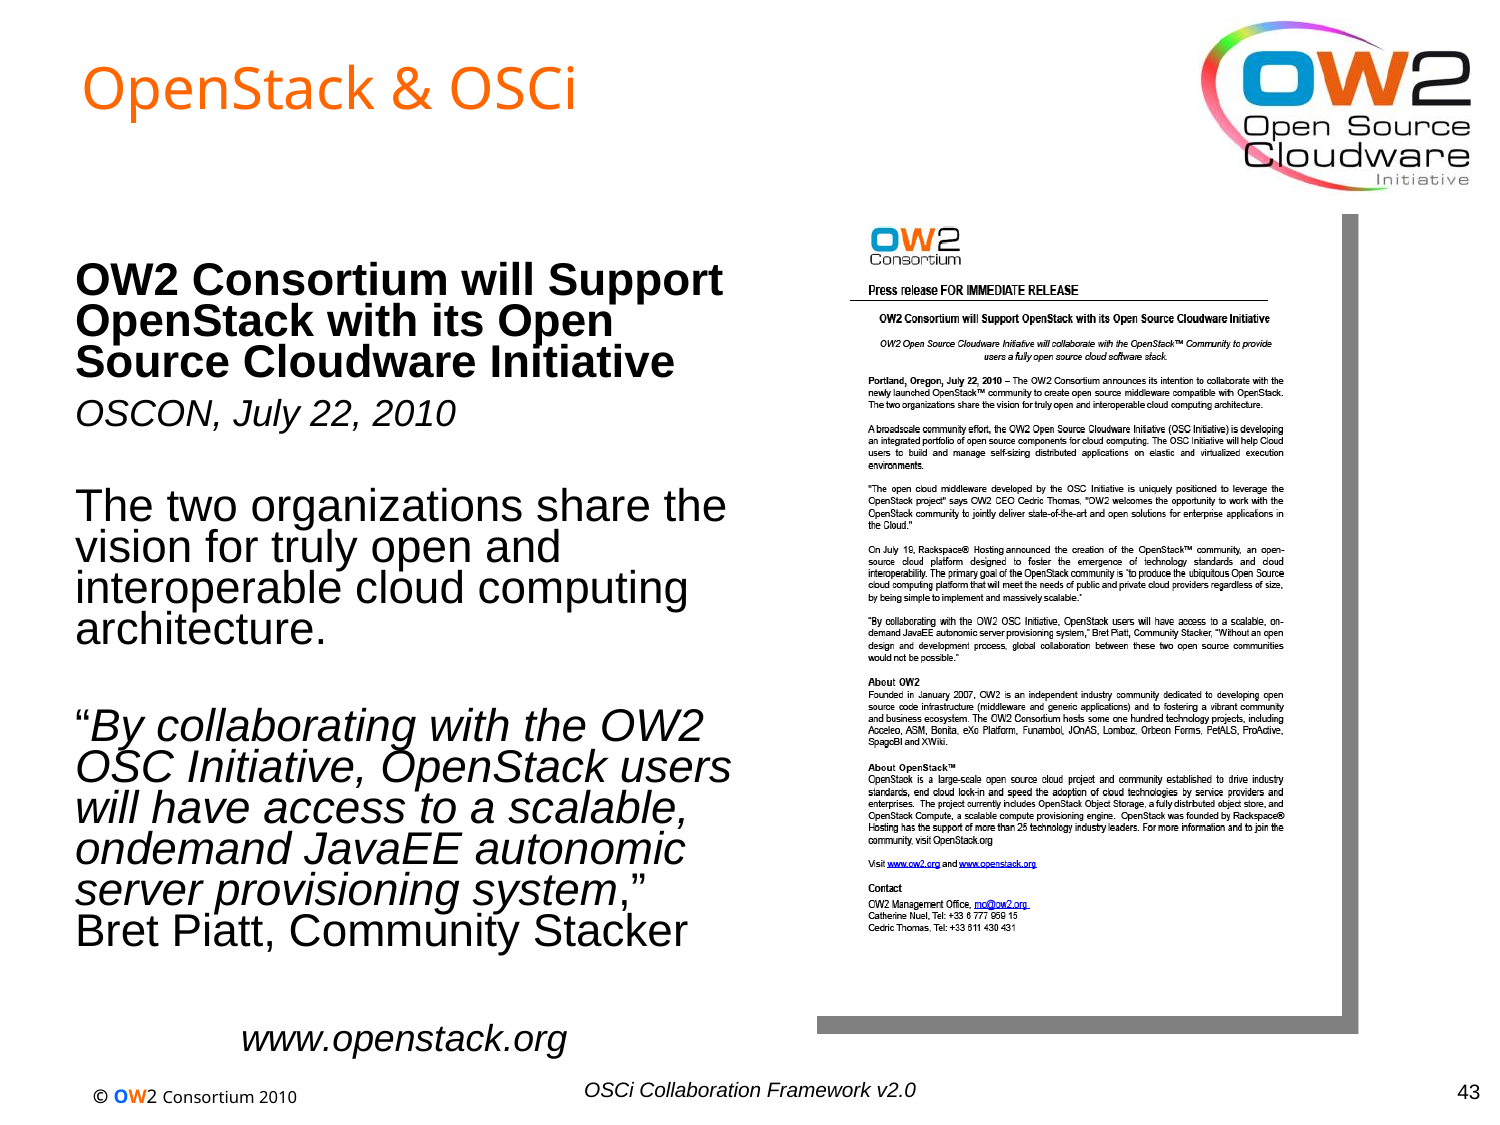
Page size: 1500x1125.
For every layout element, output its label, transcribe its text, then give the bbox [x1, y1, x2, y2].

picture [1199, 19, 1472, 195]
title OpenStack & OSCi [81, 43, 1182, 213]
list OW2 Consortium will Support OpenStack with its Open Source Cloudware Initiative OSCON, July 22, 2010 The two organizations share the vision for truly open and interoperable cloud computing architecture. “By collaborating with the OW2 OSC Initiative, OpenStack users will have access to a scalable, ondemand JavaEE autonomic server provisioning system,” Bret Piatt, Community Stacker www.openstack.org [74, 262, 734, 1068]
picture [800, 196, 1342, 1016]
